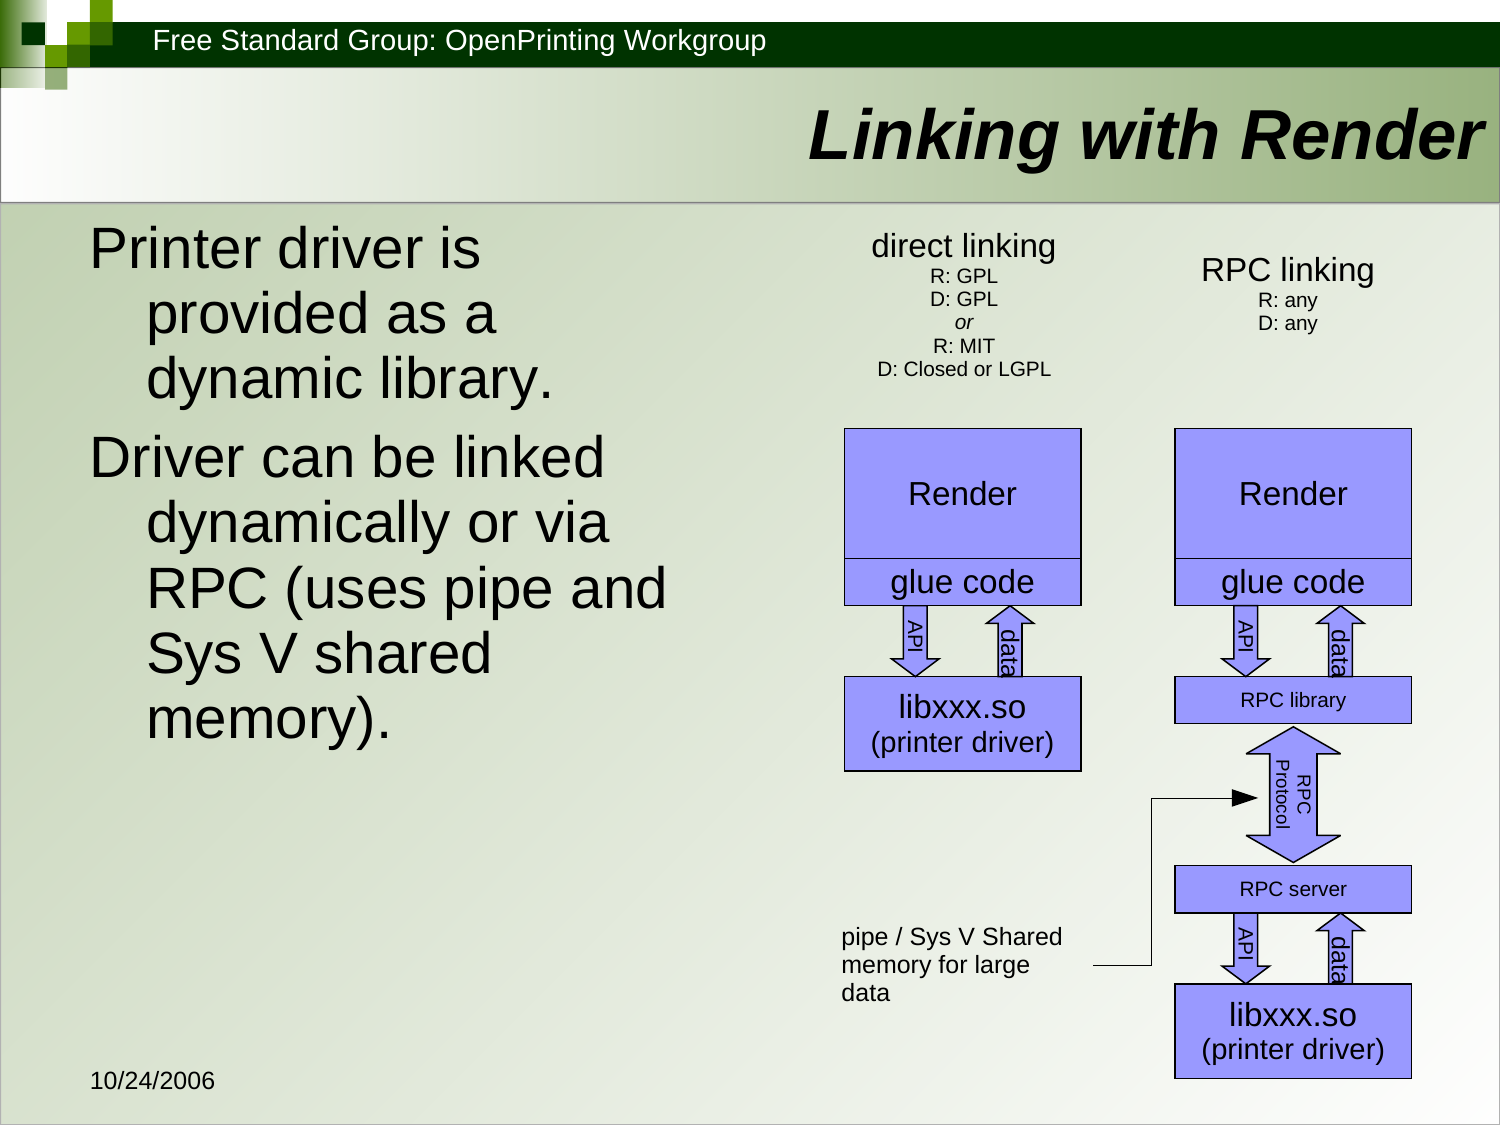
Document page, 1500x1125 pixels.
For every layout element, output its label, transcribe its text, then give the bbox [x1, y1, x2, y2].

text_box API [1222, 913, 1270, 984]
text_box glue code [1175, 558, 1412, 606]
text_box libxxx.so (printer driver) [844, 676, 1081, 772]
text_box API [891, 606, 940, 677]
text_box data [1316, 605, 1365, 677]
text_box direct linking R: GPL D: GPL or R: MIT D: Closed or LGPL [856, 220, 1072, 389]
text_box libxxx.so (printer driver) [1175, 983, 1412, 1079]
text_box data [986, 606, 1034, 677]
text_box data [1316, 913, 1365, 984]
text_box RPC library [1175, 676, 1412, 724]
text_box glue code [844, 558, 1081, 606]
text_box pipe / Sys V Shared memory for large data [826, 915, 1093, 1015]
text_box RPC Protocol [1246, 726, 1341, 863]
title Linking with Render [0, 67, 1500, 203]
list Printer driver is provided as a dynamic library. Driver can be linked dynamically or via RPC (uses pipe and Sys V shared memory). [75, 207, 738, 1024]
text_box Render [1175, 428, 1412, 558]
text_box RPC server [1175, 865, 1412, 913]
text_box Render [844, 428, 1081, 558]
text_box RPC linking R: any D: any [1186, 243, 1391, 343]
text_box API [1222, 605, 1270, 677]
